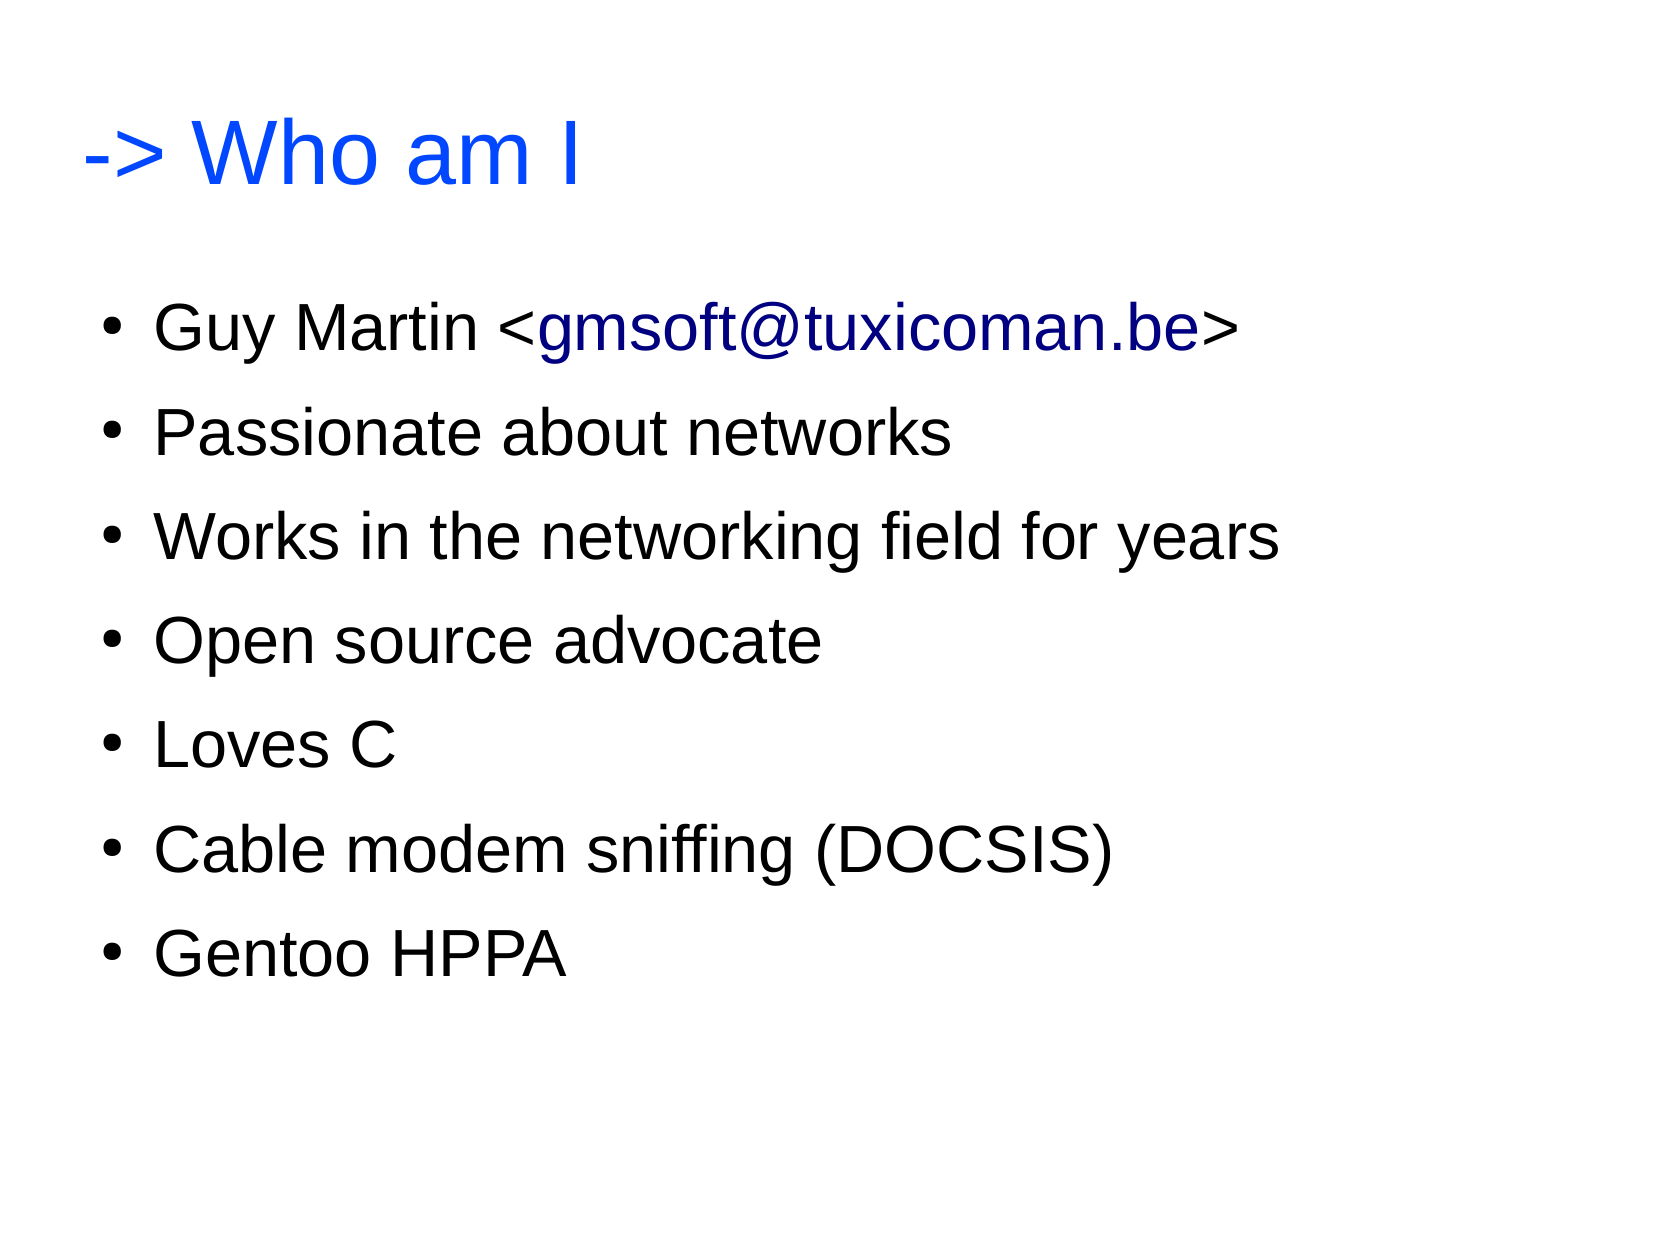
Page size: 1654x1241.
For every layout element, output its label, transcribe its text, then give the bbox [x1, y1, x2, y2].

list Guy Martin <gmsoft@tuxicoman.be> Passionate about networks Works in the networking field for years Open source advocate Loves C Cable modem sniffing (DOCSIS) Gentoo HPPA [82, 290, 1571, 1109]
title -> Who am I [82, 49, 1571, 257]
